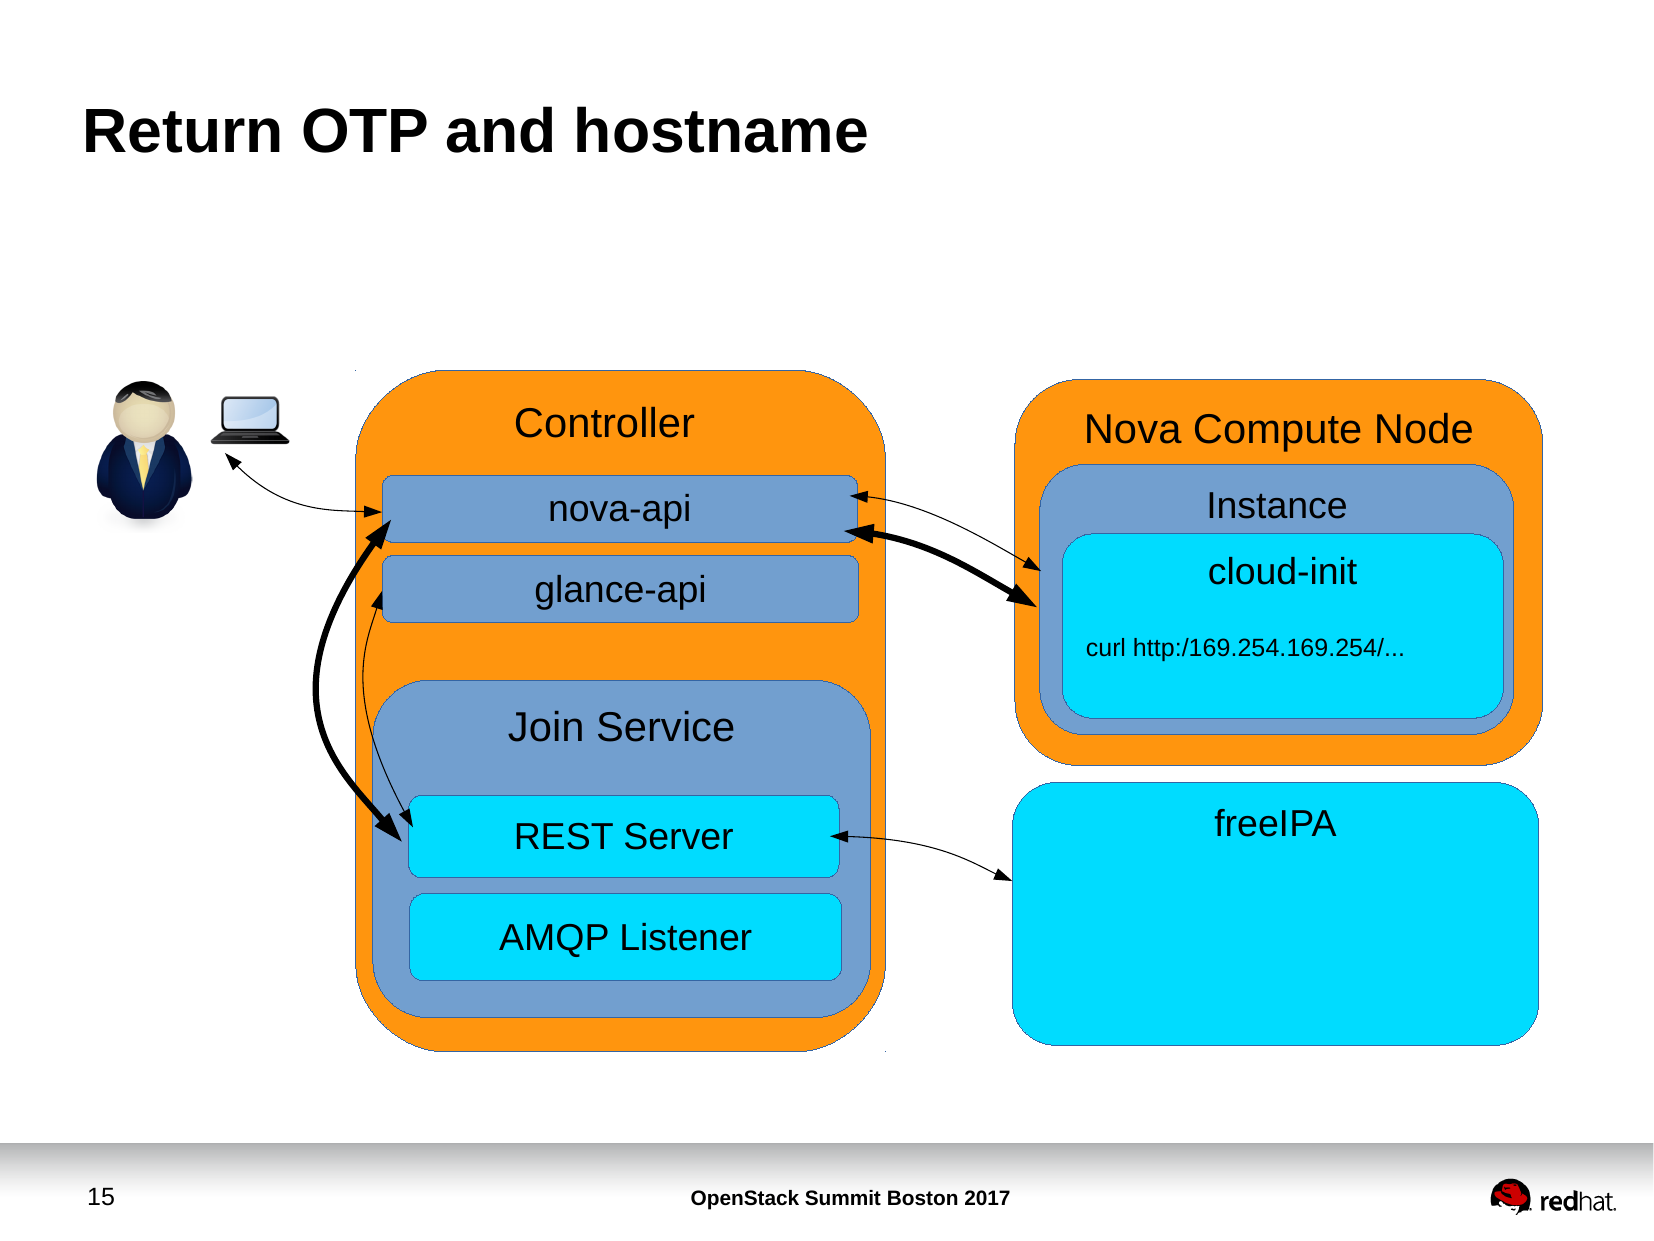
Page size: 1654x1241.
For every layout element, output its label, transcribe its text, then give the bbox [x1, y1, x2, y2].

text_box [355, 537, 886, 838]
text_box nova-api [382, 475, 858, 543]
text_box REST Server [408, 795, 840, 878]
text_box freeIPA [1012, 782, 1539, 1046]
picture [82, 368, 293, 533]
text_box [355, 795, 886, 1052]
text_box Controller [499, 392, 768, 463]
text_box Join Service [372, 741, 871, 1018]
text_box Join Service [373, 680, 871, 837]
picture [0, 1143, 1654, 1241]
title Return OTP and hostname [82, 37, 1571, 226]
text_box cloud-init curl http:/169.254.169.254/... [1062, 533, 1504, 719]
text_box [355, 512, 382, 563]
text_box Instance [1039, 464, 1514, 735]
text_box AMQP Listener [409, 893, 842, 981]
text_box [355, 370, 886, 511]
text_box [858, 498, 886, 532]
text_box Nova Compute Node [1014, 379, 1543, 766]
text_box glance-api [382, 555, 859, 623]
